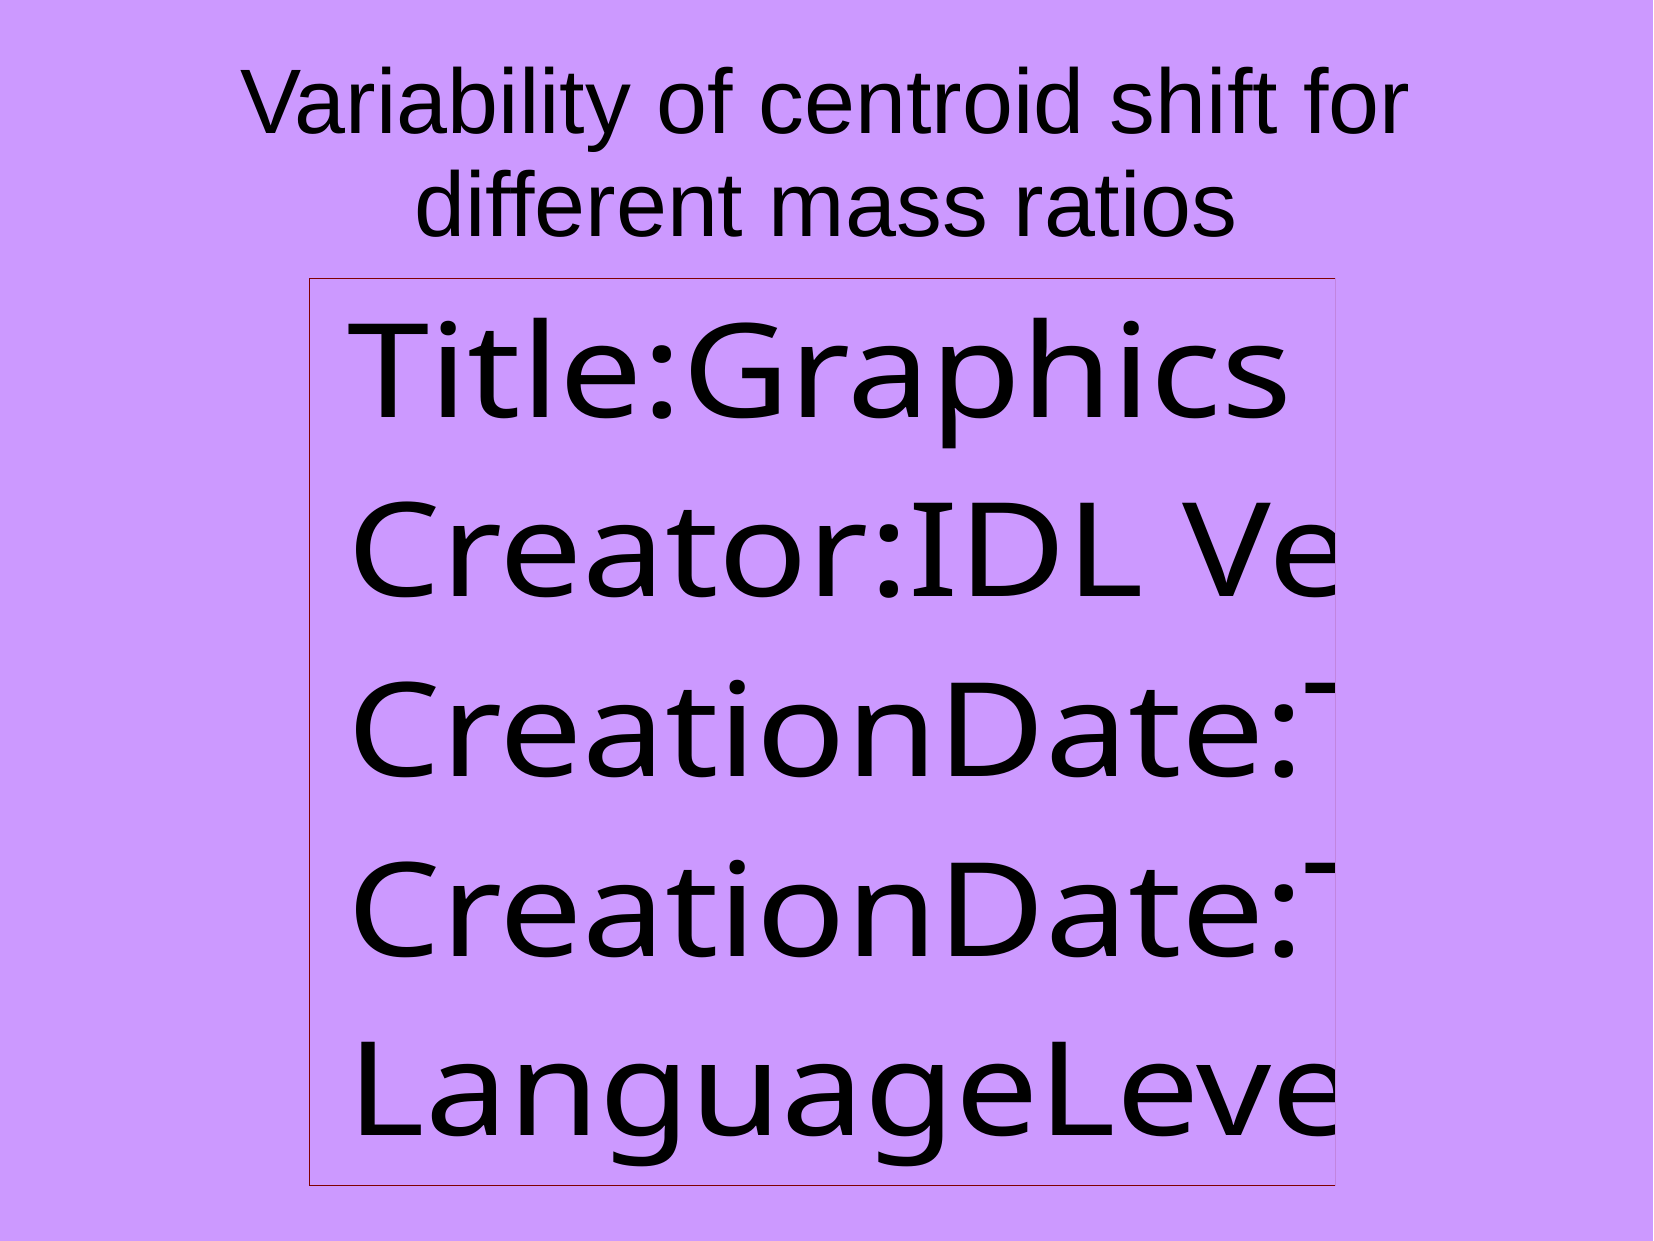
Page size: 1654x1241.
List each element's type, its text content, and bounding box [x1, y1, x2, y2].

title Variability of centroid shift for different mass ratios [82, 49, 1571, 257]
picture [300, 270, 1336, 1186]
